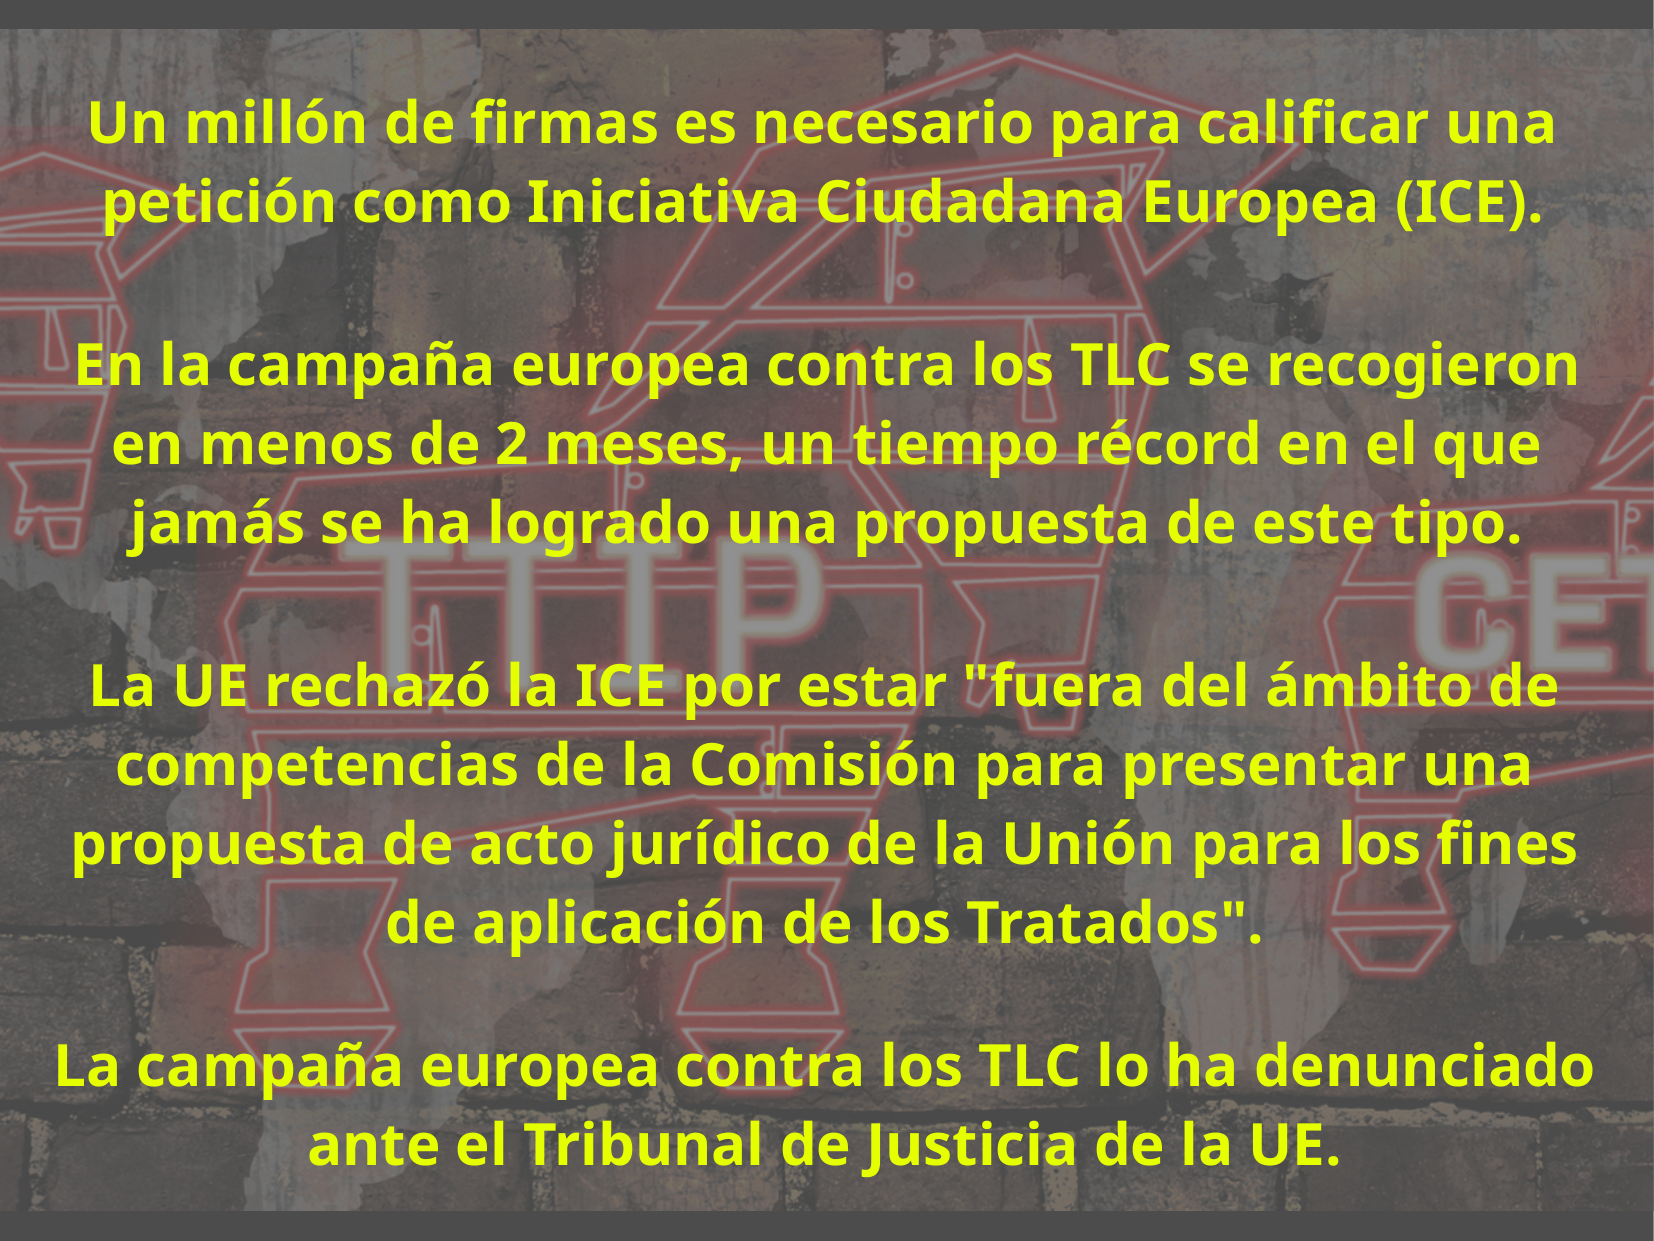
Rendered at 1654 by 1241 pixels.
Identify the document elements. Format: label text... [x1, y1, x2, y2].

list La campaña europea contra los TLC lo ha denunciado ante el Tribunal de Justicia de la UE. [41, 1023, 1608, 1166]
list En la campaña europea contra los TLC se recogieron en menos de 2 meses, un tiempo récord en el que jamás se ha logrado una propuesta de este tipo. [46, 323, 1608, 537]
list La UE rechazó la ICE por estar "fuera del ámbito de competencias de la Comisión para presentar una propuesta de acto jurídico de la Unión para los fines de aplicación de los Tratados". [41, 643, 1608, 929]
list Un millón de firmas es necesario para calificar una petición como Iniciativa Ciudadana Europea (ICE). [41, 81, 1603, 224]
picture [0, 29, 1654, 1211]
